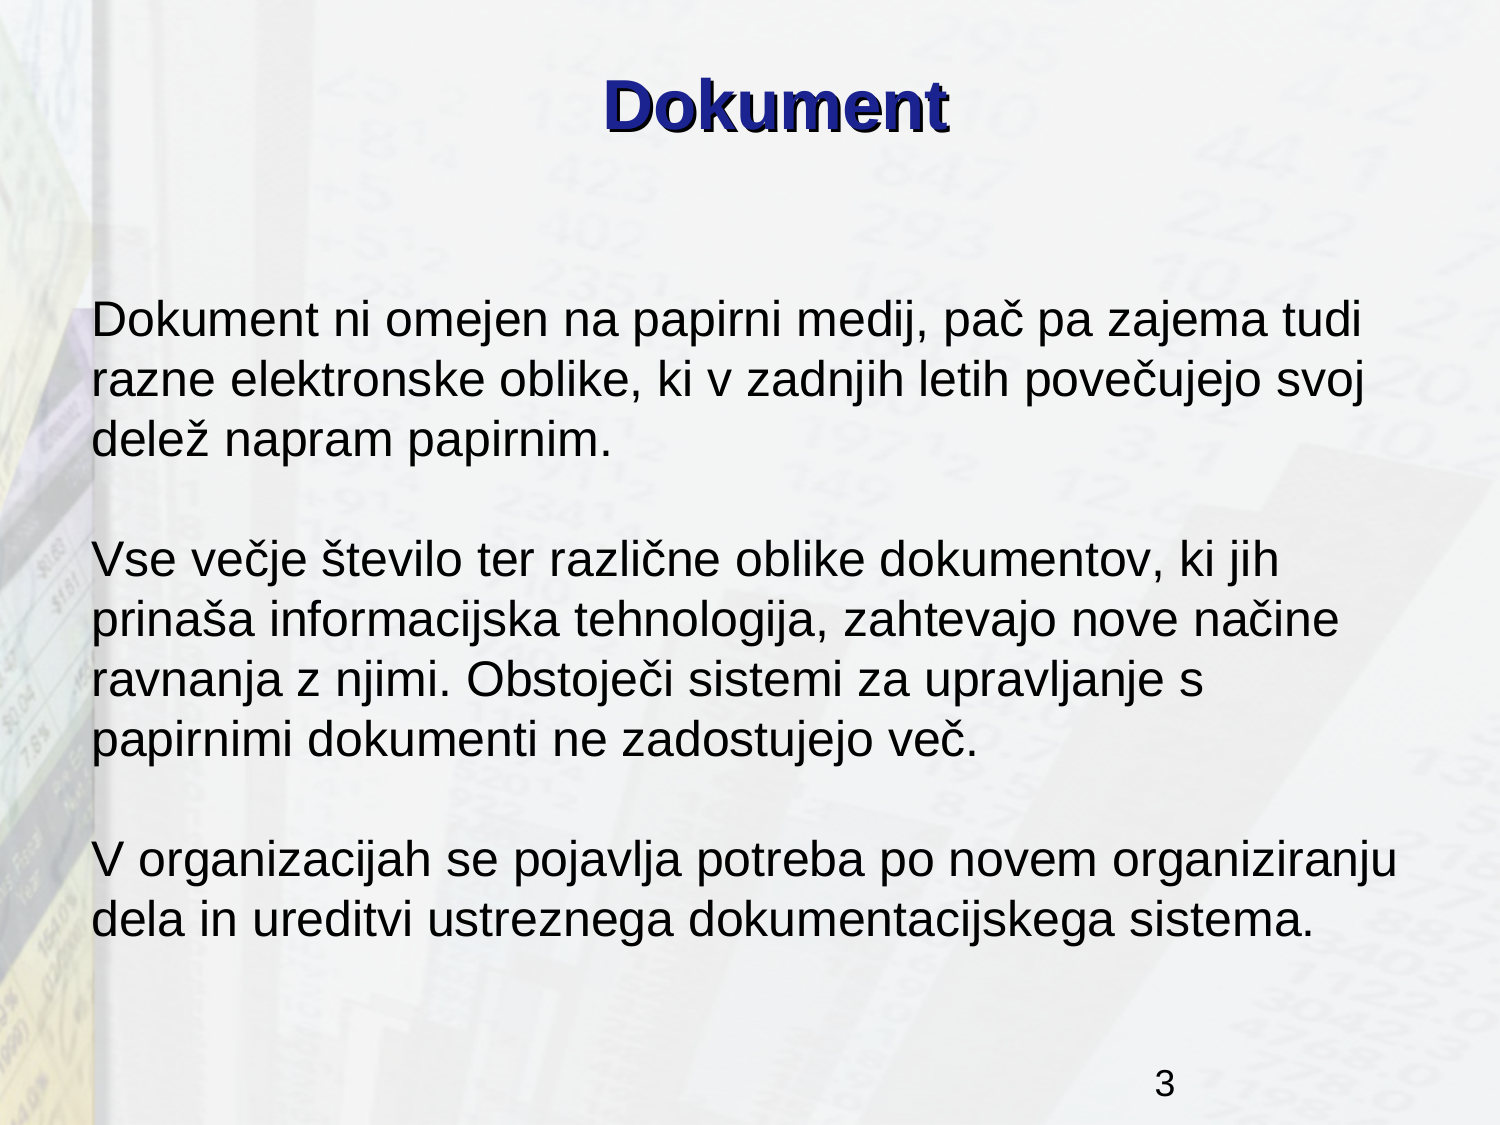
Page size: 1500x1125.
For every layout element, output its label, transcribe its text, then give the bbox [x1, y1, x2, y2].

picture [0, 0, 1500, 1125]
text_box Dokument ni omejen na papirni medij, pač pa zajema tudi razne elektronske oblike, ki v zadnjih letih povečujejo svoj delež napram papirnim. Vse večje število ter različne oblike dokumentov, ki jih prinaša informacijska tehnologija, zahtevajo nove načine ravnanja z njimi. Obstoječi sistemi za upravljanje s papirnimi dokumenti ne zadostujejo več. V organizacijah se pojavlja potreba po novem organiziranju dela in ureditvi ustreznega dokumentacijskega sistema. [76, 278, 1436, 955]
title Dokument [100, 7, 1451, 195]
